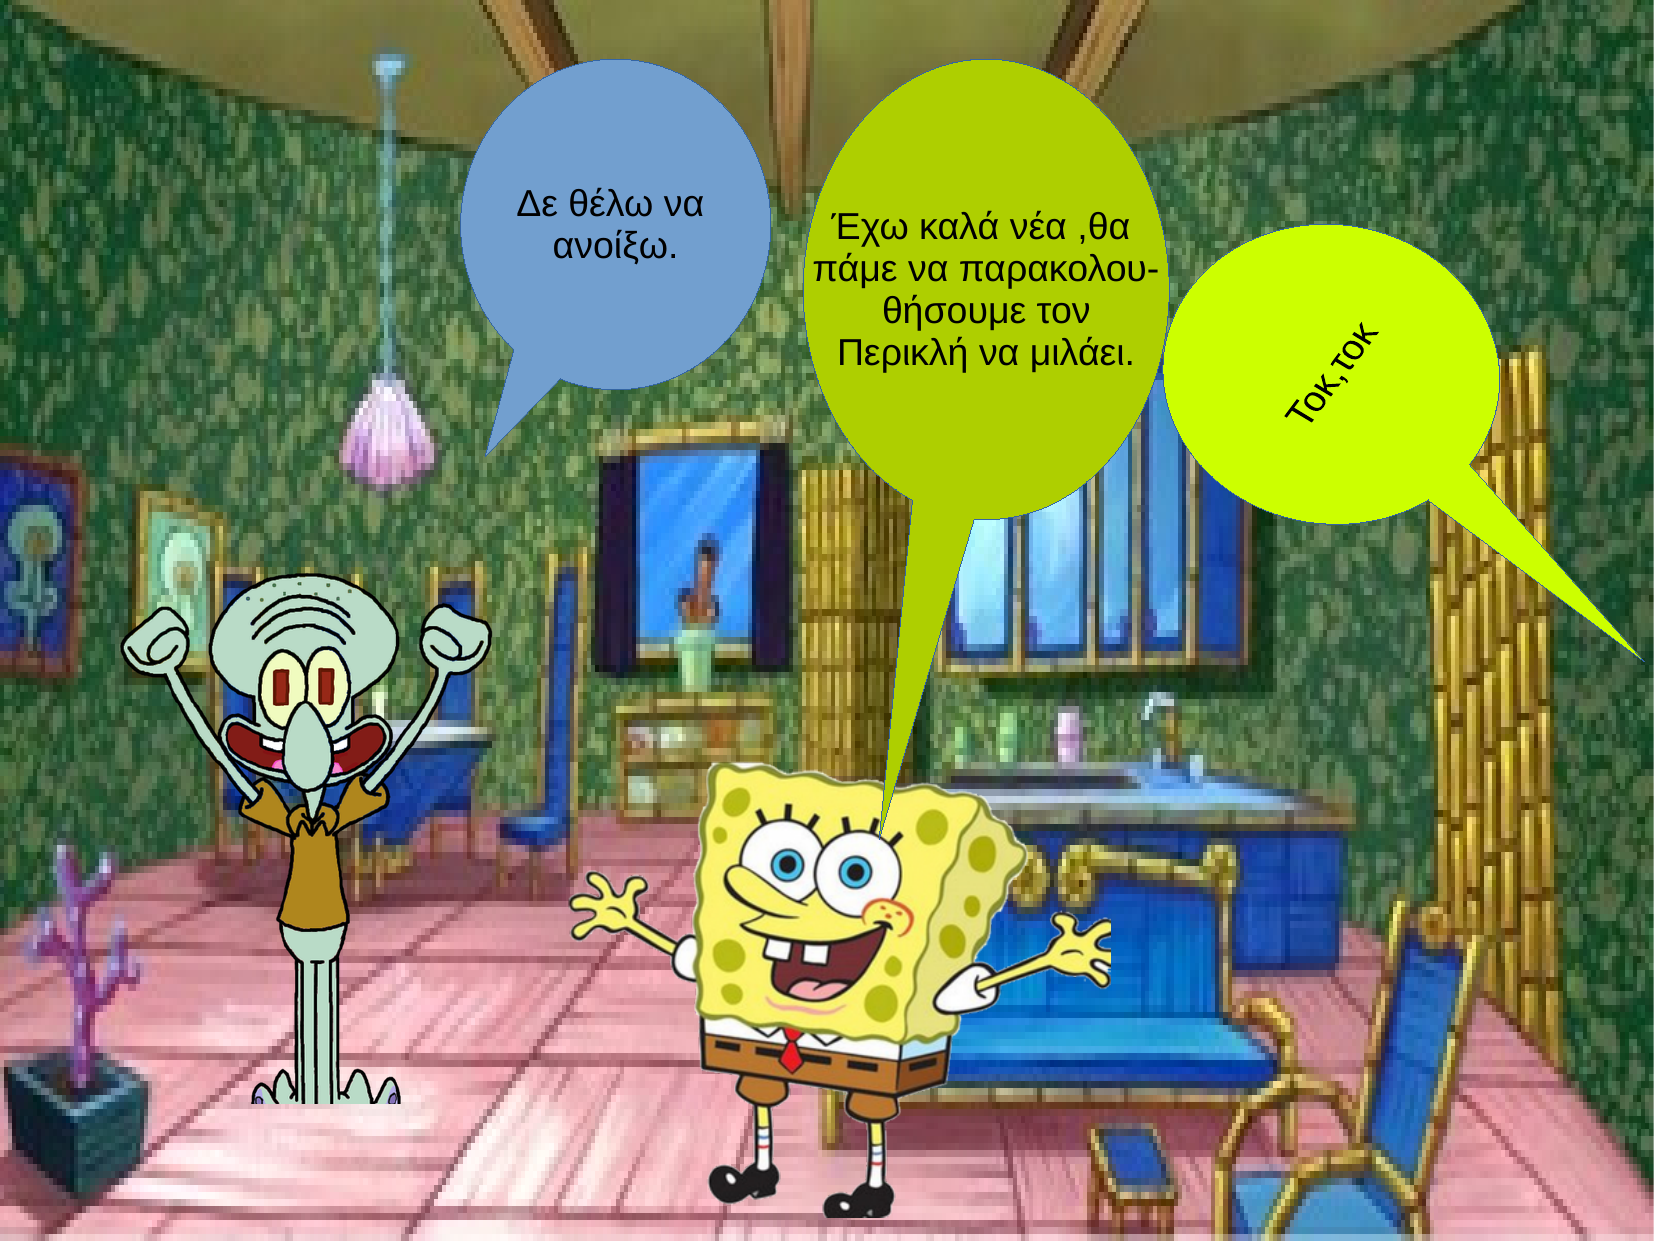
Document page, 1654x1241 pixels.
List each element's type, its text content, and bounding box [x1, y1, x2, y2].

text_box Τοκ,τοκ [1162, 224, 1645, 662]
picture [0, 0, 1654, 1241]
text_box Έχω καλά νέα ,θα πάμε να παρακολου- θήσουμε τον Περικλή να μιλάει. [803, 59, 1170, 840]
text_box Δε θέλω να ανοίξω. [460, 59, 771, 457]
